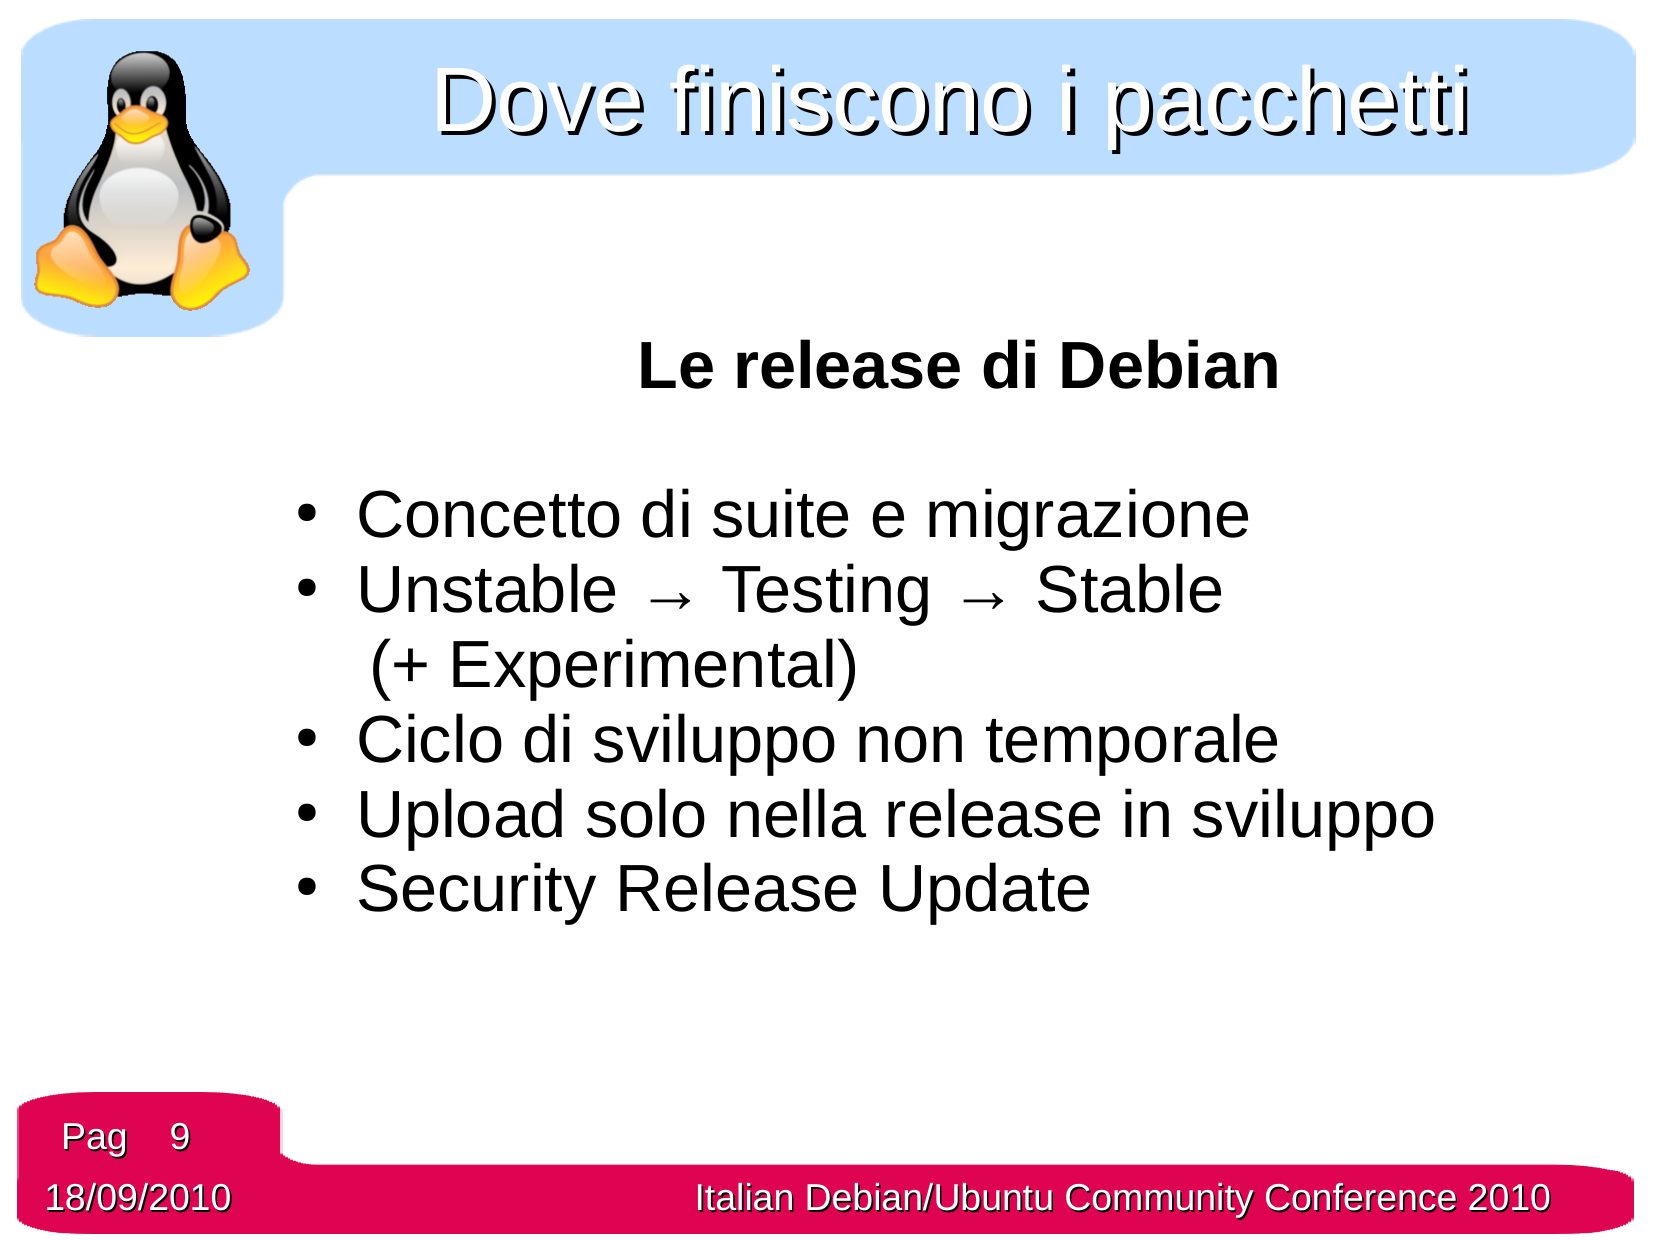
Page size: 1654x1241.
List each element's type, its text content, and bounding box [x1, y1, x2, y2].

text_box Italian Debian/Ubuntu Community Conference 2010 [680, 1169, 1566, 1241]
subtitle Le release di Debian Concetto di suite e migrazione Unstable → Testing → Stable (+ Experimental) Ciclo di sviluppo non temporale Upload solo nella release in sviluppo Security Release Update [295, 206, 1625, 1123]
text_box Pag <numero> [46, 1108, 266, 1182]
picture [21, 19, 1636, 337]
title Dove finiscono i pacchetti [265, 3, 1636, 196]
picture [17, 1092, 1634, 1234]
text_box 18/09/2010 [29, 1169, 296, 1241]
